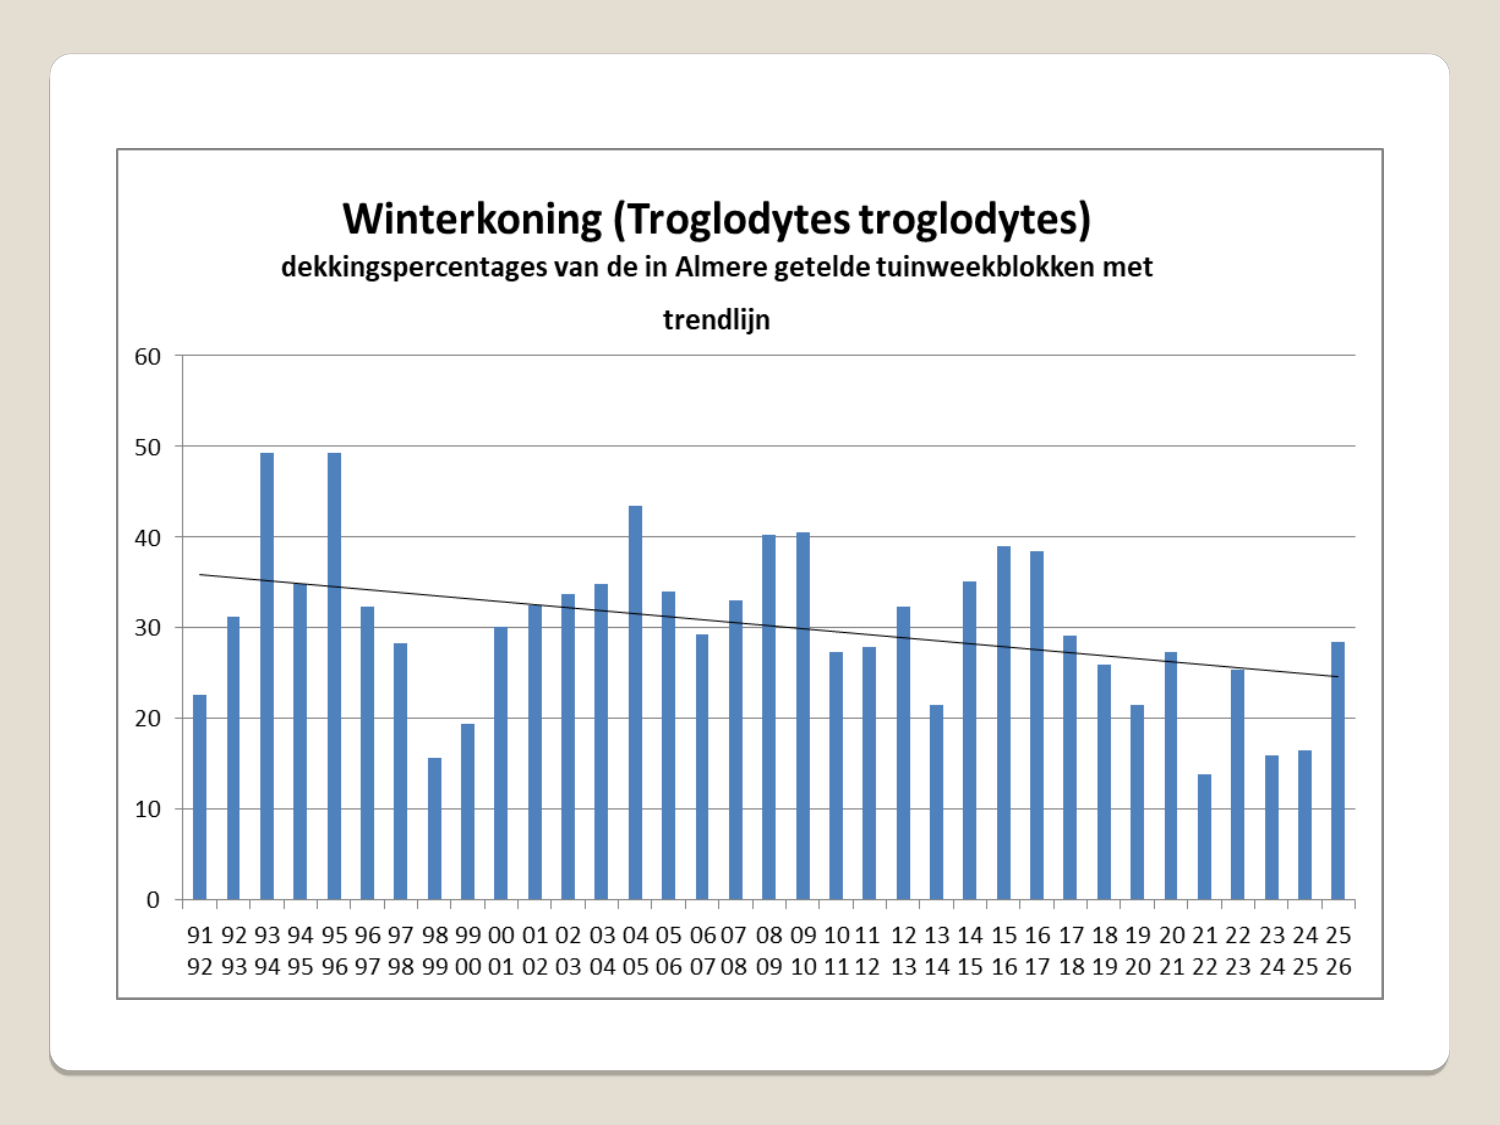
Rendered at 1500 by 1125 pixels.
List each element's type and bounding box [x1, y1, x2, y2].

picture [116, 149, 1384, 1000]
